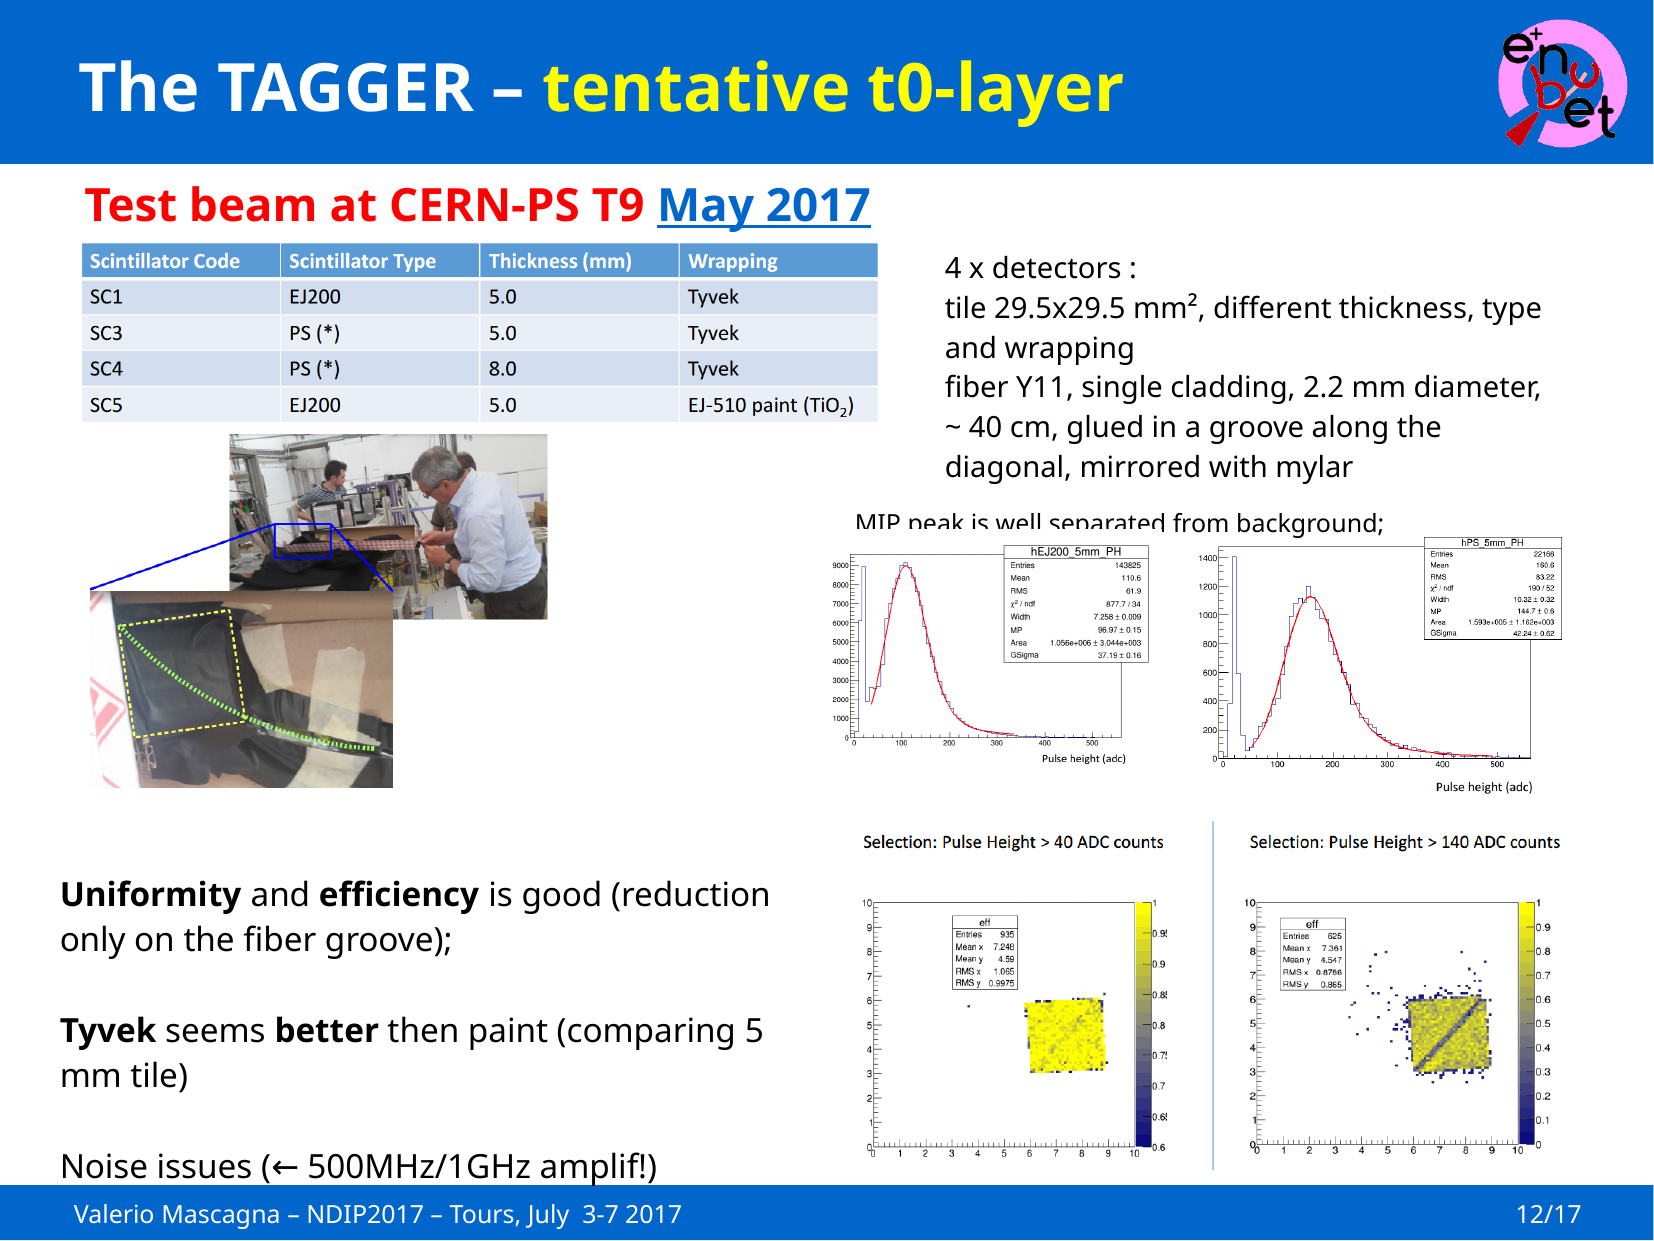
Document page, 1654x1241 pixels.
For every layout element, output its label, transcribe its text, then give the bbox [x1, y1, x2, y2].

picture [817, 529, 1162, 777]
text_box The TAGGER – tentative t0-layer [63, 32, 1366, 198]
picture [90, 432, 548, 788]
text_box MIP peak is well separated from background; [840, 498, 1618, 556]
picture [1177, 556, 1568, 801]
picture [78, 238, 886, 427]
text_box Test beam at CERN-PS T9 May 2017 [69, 165, 973, 433]
text_box Uniformity and efficiency is good (reduction only on the fiber groove); Tyvek seems better then paint (comparing 5 mm tile) Noise issues (← 500MHz/1GHz amplif!) [45, 863, 813, 1140]
text_box 4 x detectors : tile 29.5x29.5 mm², different thickness, type and wrapping fiber Y11, single cladding, 2.2 mm diameter, ~ 40 cm, glued in a groove along the diagonal, mirrored with mylar [930, 240, 1576, 485]
picture [854, 821, 1568, 1170]
picture [1494, 18, 1630, 150]
